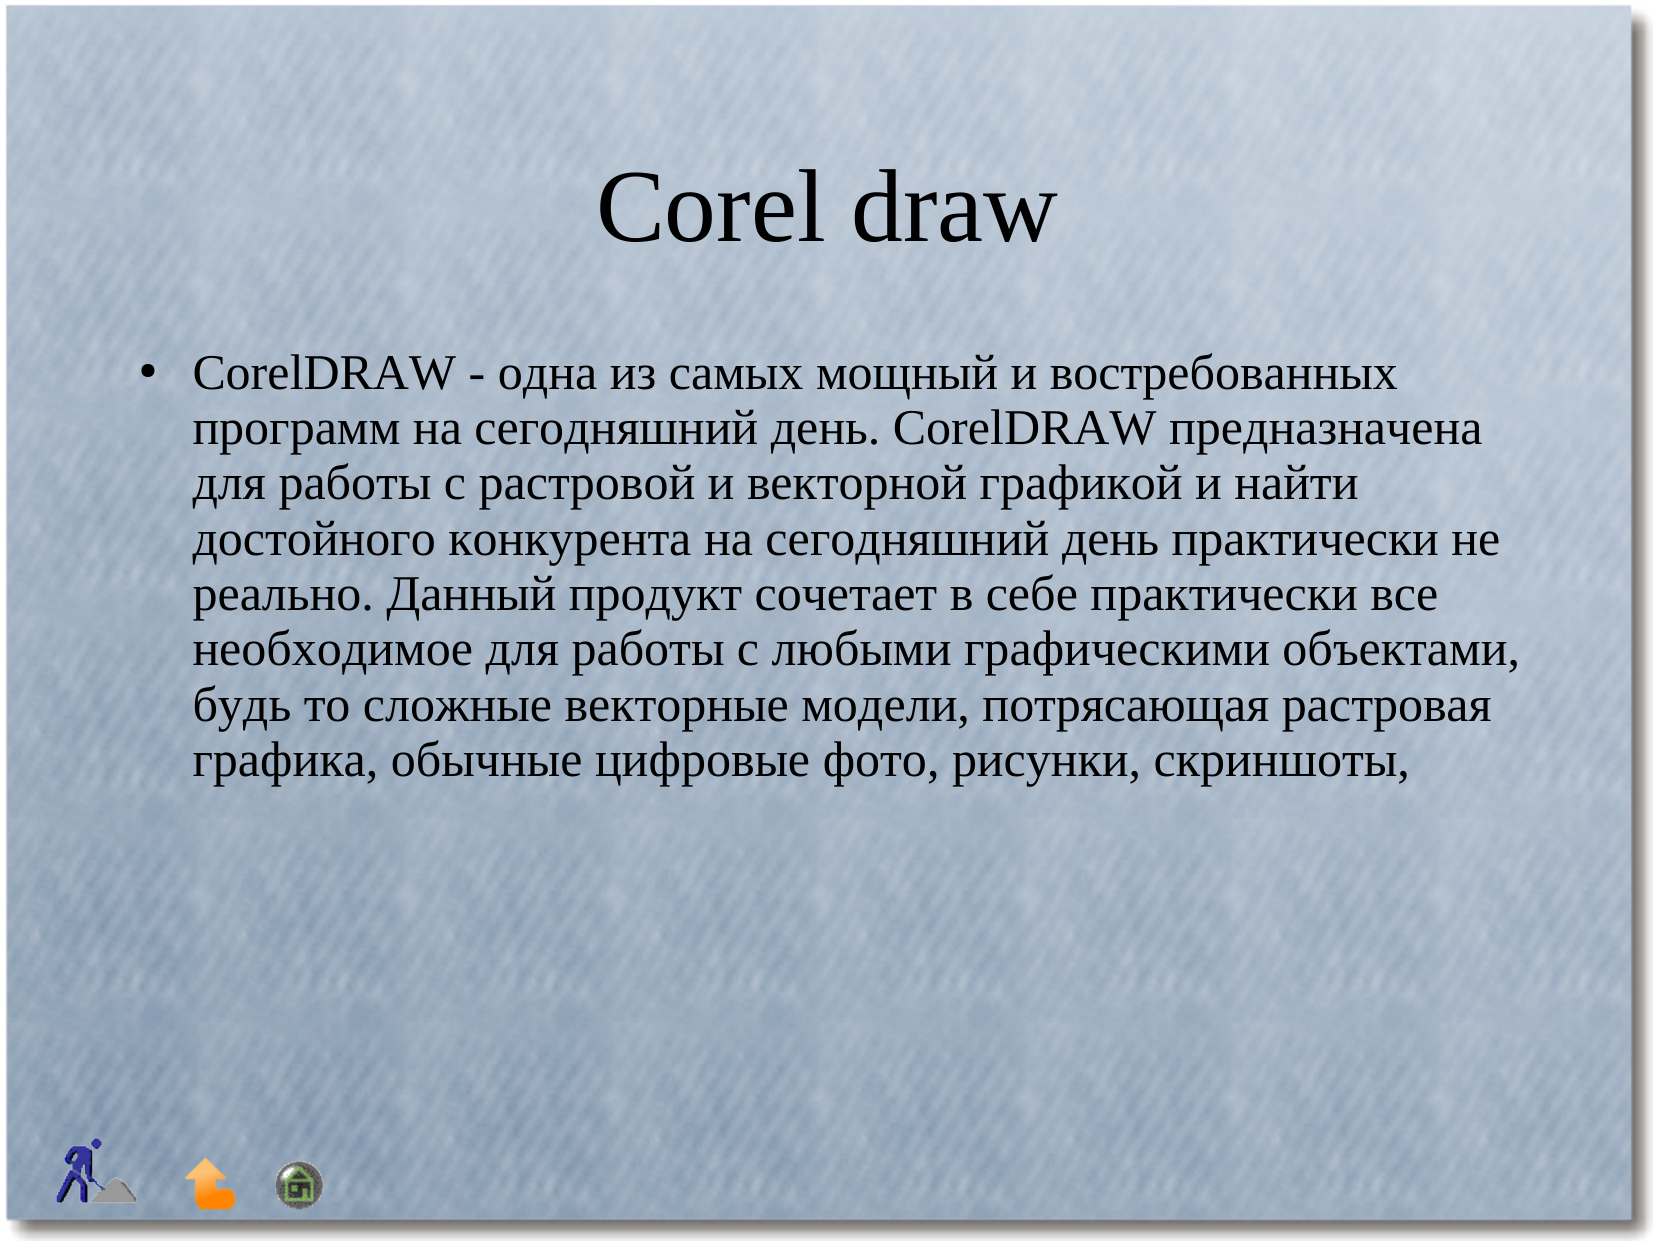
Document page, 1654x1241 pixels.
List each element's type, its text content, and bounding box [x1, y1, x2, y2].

title Corel draw [121, 102, 1534, 310]
picture [0, 0, 1654, 1241]
list CorelDRAW - одна из самых мощный и востребованных программ на сегодняшний день. CorelDRAW предназначена для работы с растровой и векторной графикой и найти достойного конкурента на сегодняшний день практически не реально. Данный продукт сочетает в себе практически все необходимое для работы с любыми графическими объектами, будь то сложные векторные модели, потрясающая растровая графика, обычные цифровые фото, рисунки, скриншоты, [121, 344, 1534, 1127]
